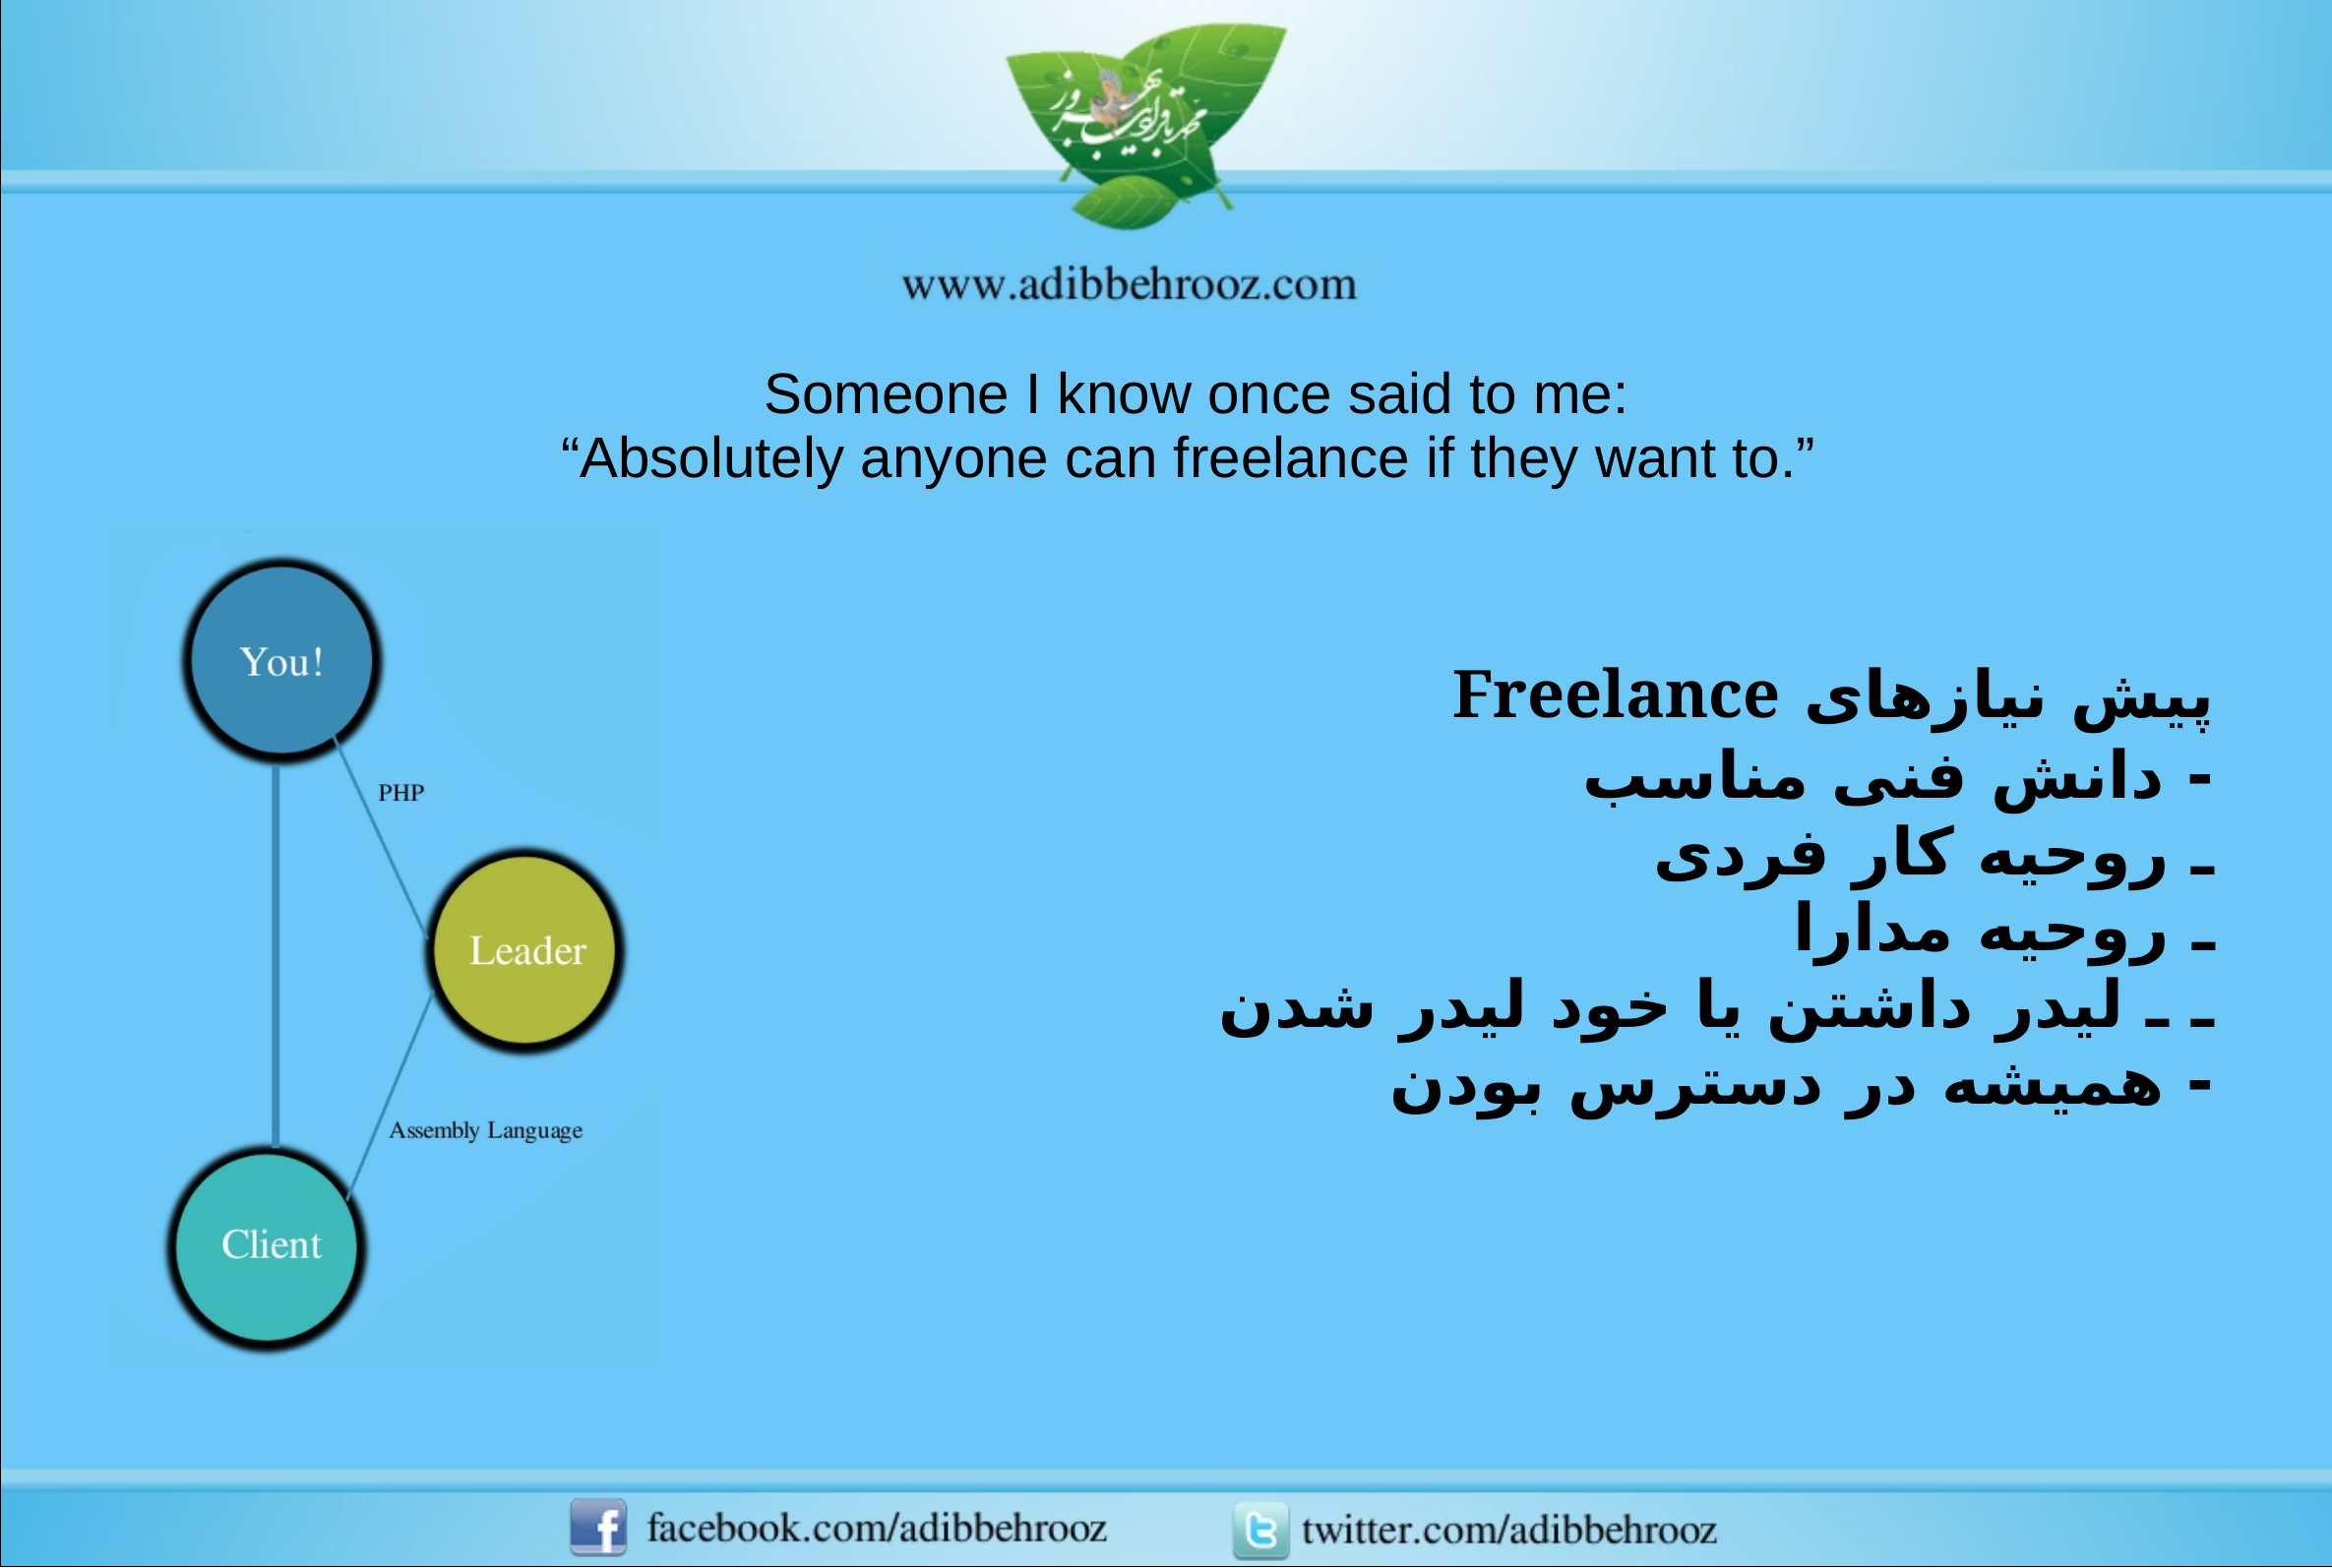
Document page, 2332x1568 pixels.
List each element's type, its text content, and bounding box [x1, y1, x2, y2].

picture [0, 0, 2332, 1567]
subtitle پیش نیازهای Freelance - دانش فنی مناسب ـ روحیه کار فردی ـ روحیه مدارا ـ ـ لیدر داشتن یا خود لیدر شدن - همیشه در دسترس بودن [116, 366, 2216, 1402]
title Someone I know once said to me: “Absolutely anyone can freelance if they want to.” [148, 295, 2246, 558]
